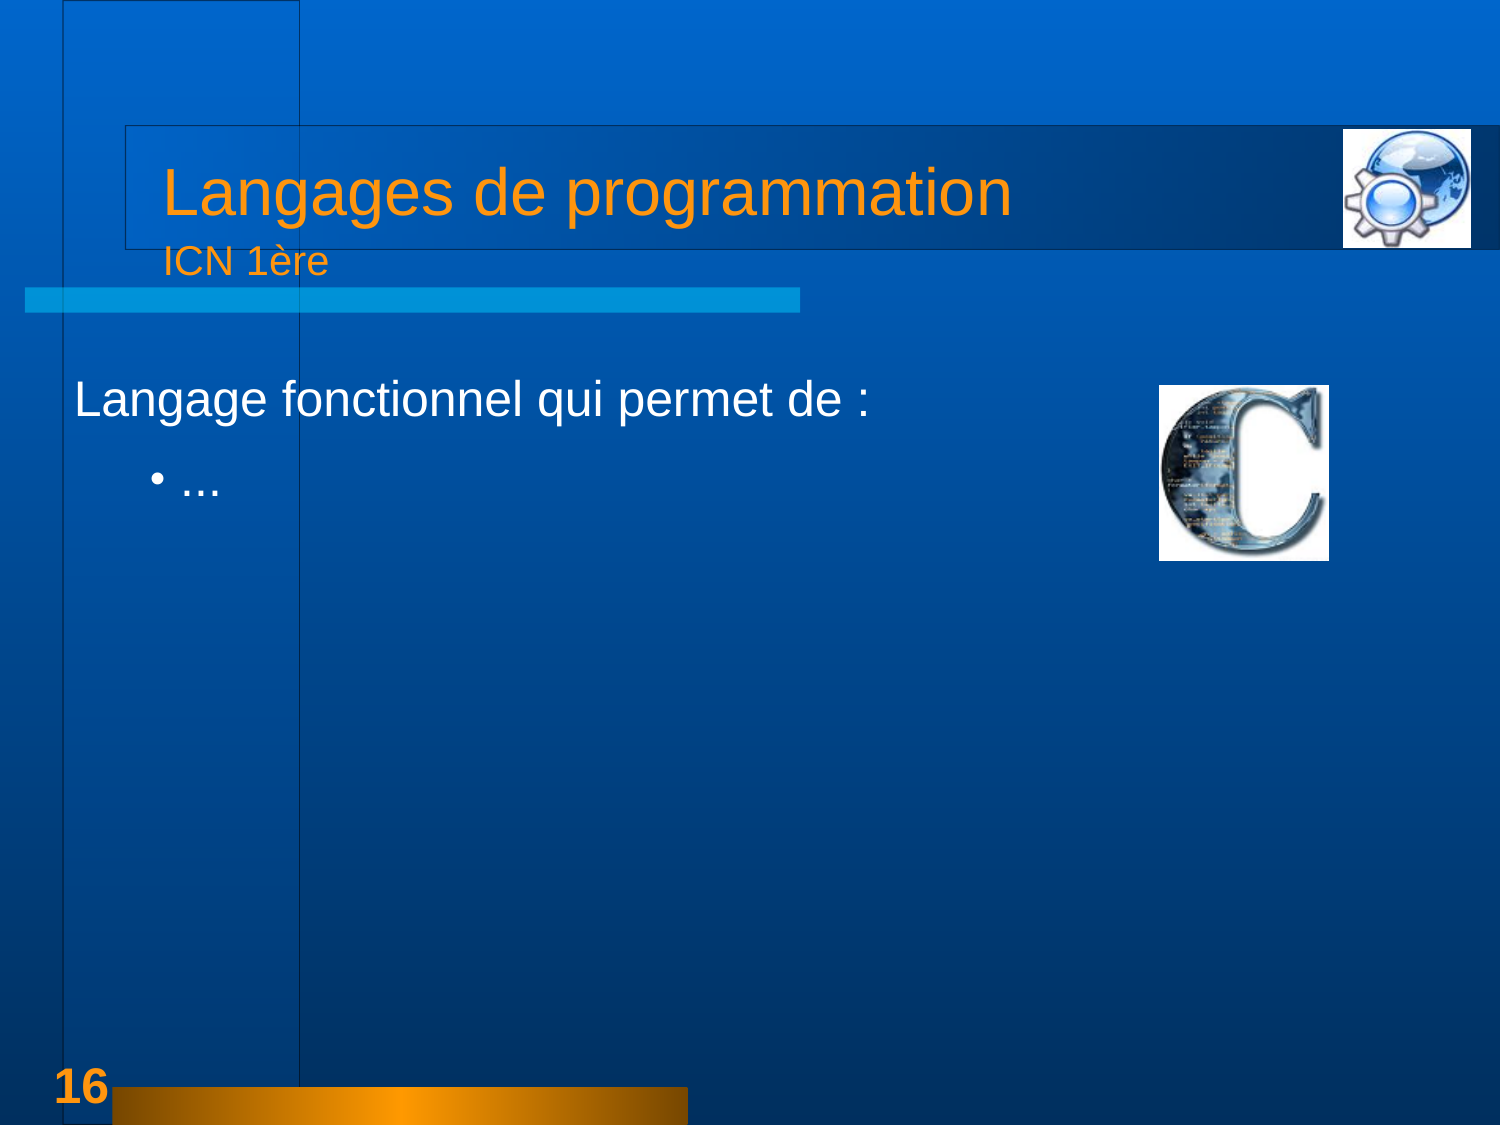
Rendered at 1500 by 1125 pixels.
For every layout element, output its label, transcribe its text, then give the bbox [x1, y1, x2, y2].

picture [1343, 129, 1471, 248]
picture [1159, 385, 1329, 562]
text_box Langage fonctionnel qui permet de : ... [59, 364, 1388, 1046]
